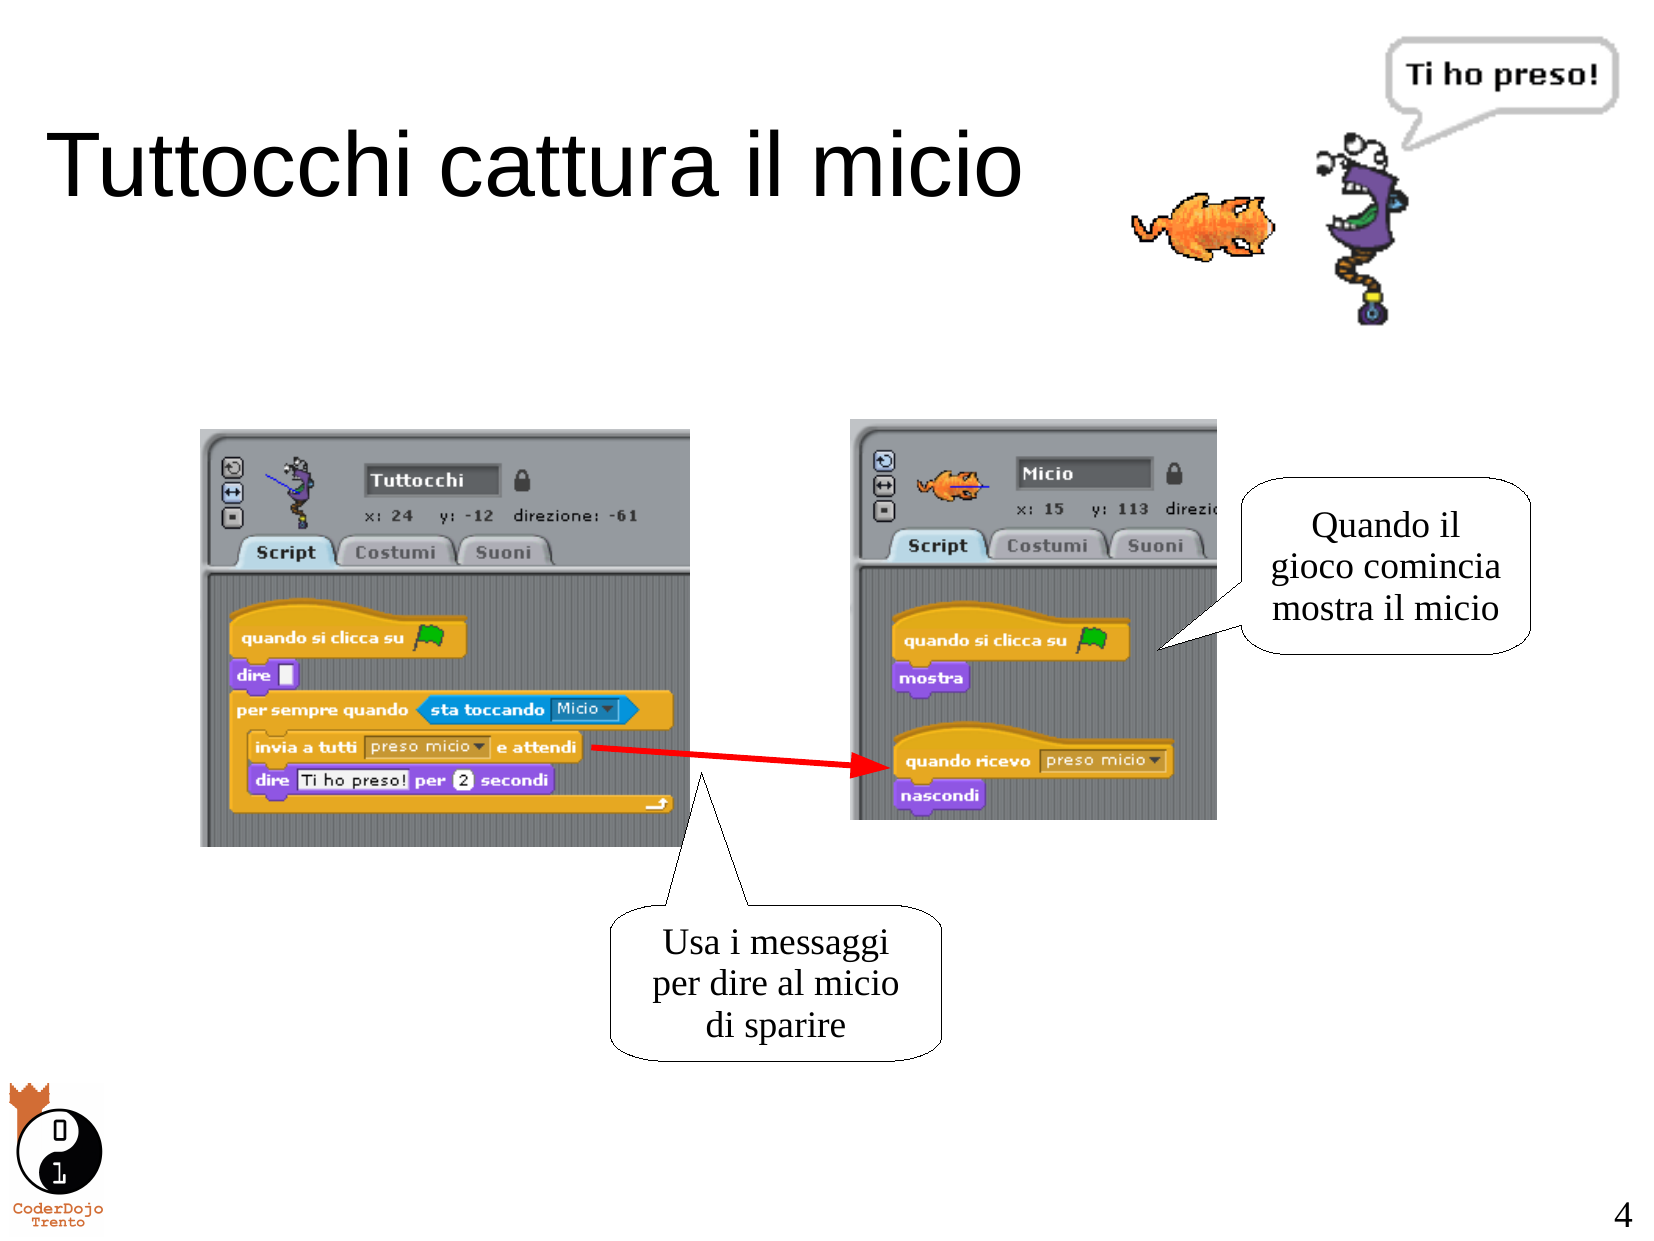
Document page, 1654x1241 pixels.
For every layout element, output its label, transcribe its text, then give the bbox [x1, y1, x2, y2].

title Tuttocchi cattura il micio [0, 89, 1103, 239]
picture [850, 419, 1217, 820]
text_box Usa i messaggi per dire al micio di sparire [610, 772, 942, 1062]
picture [200, 429, 690, 847]
picture [1125, 12, 1638, 360]
text_box Quando il gioco comincia mostra il micio [1157, 477, 1531, 655]
text_box 4 [1599, 1186, 1650, 1241]
picture [9, 1083, 104, 1237]
